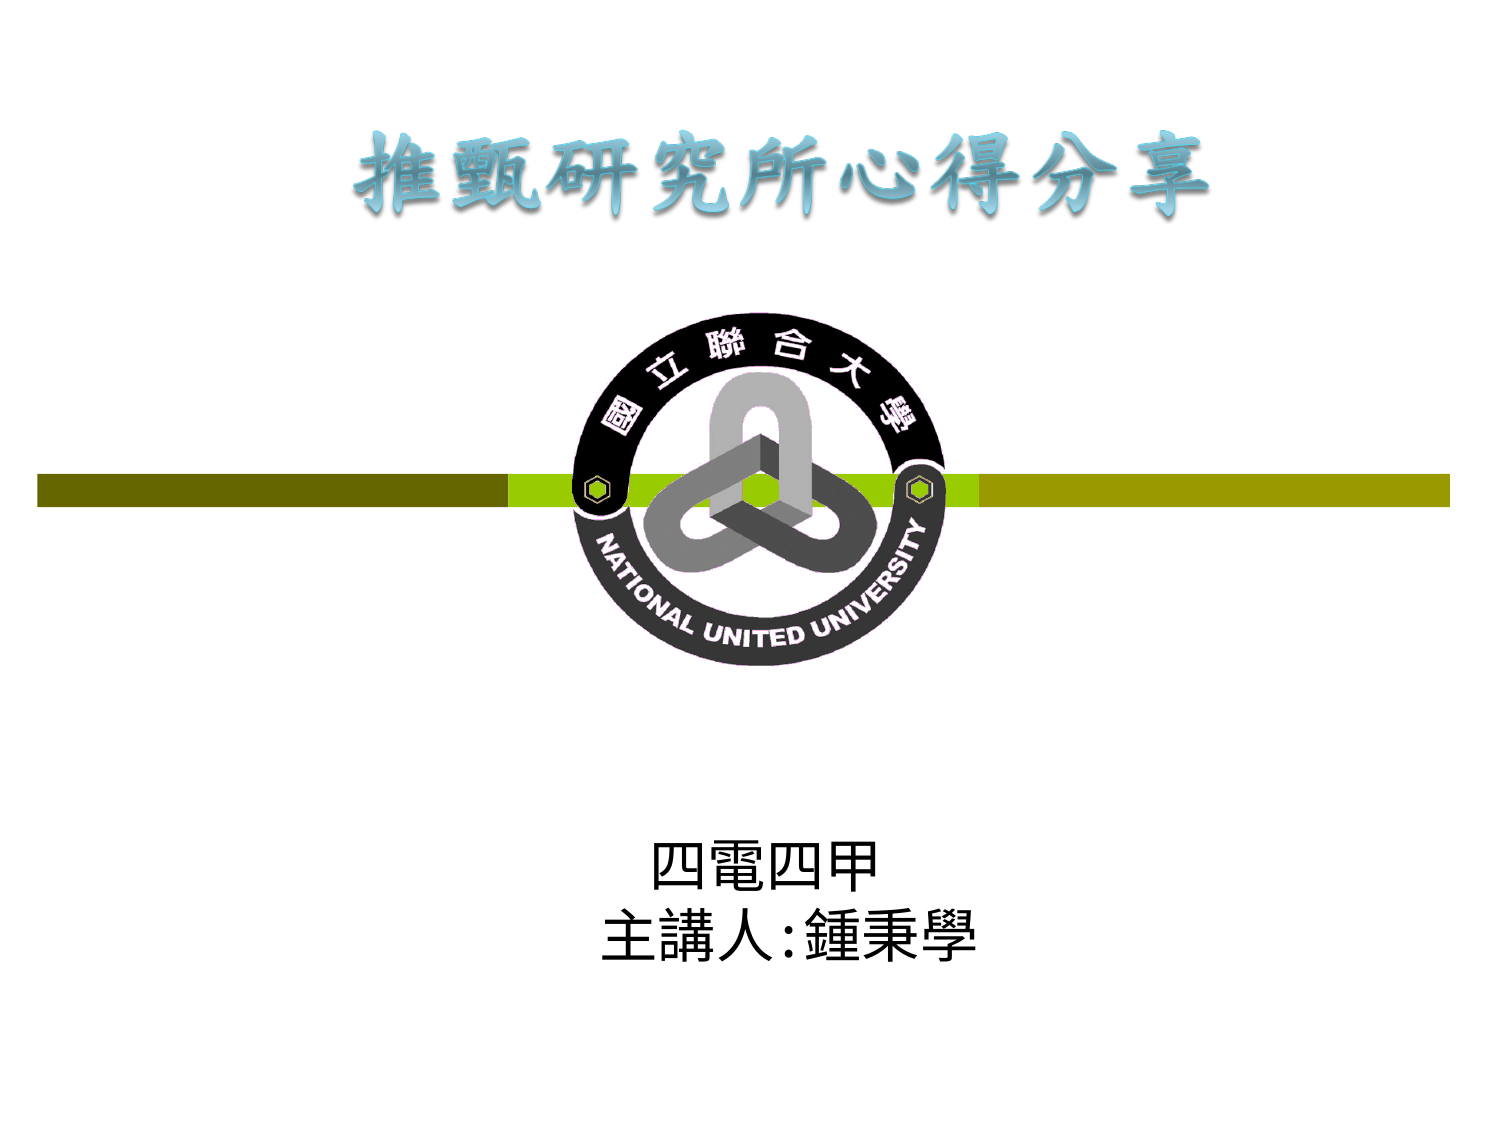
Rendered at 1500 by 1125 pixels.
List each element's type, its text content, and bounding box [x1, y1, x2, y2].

text_box 四電四甲 主講人:鍾秉學 [592, 814, 987, 984]
picture [0, 78, 1281, 681]
